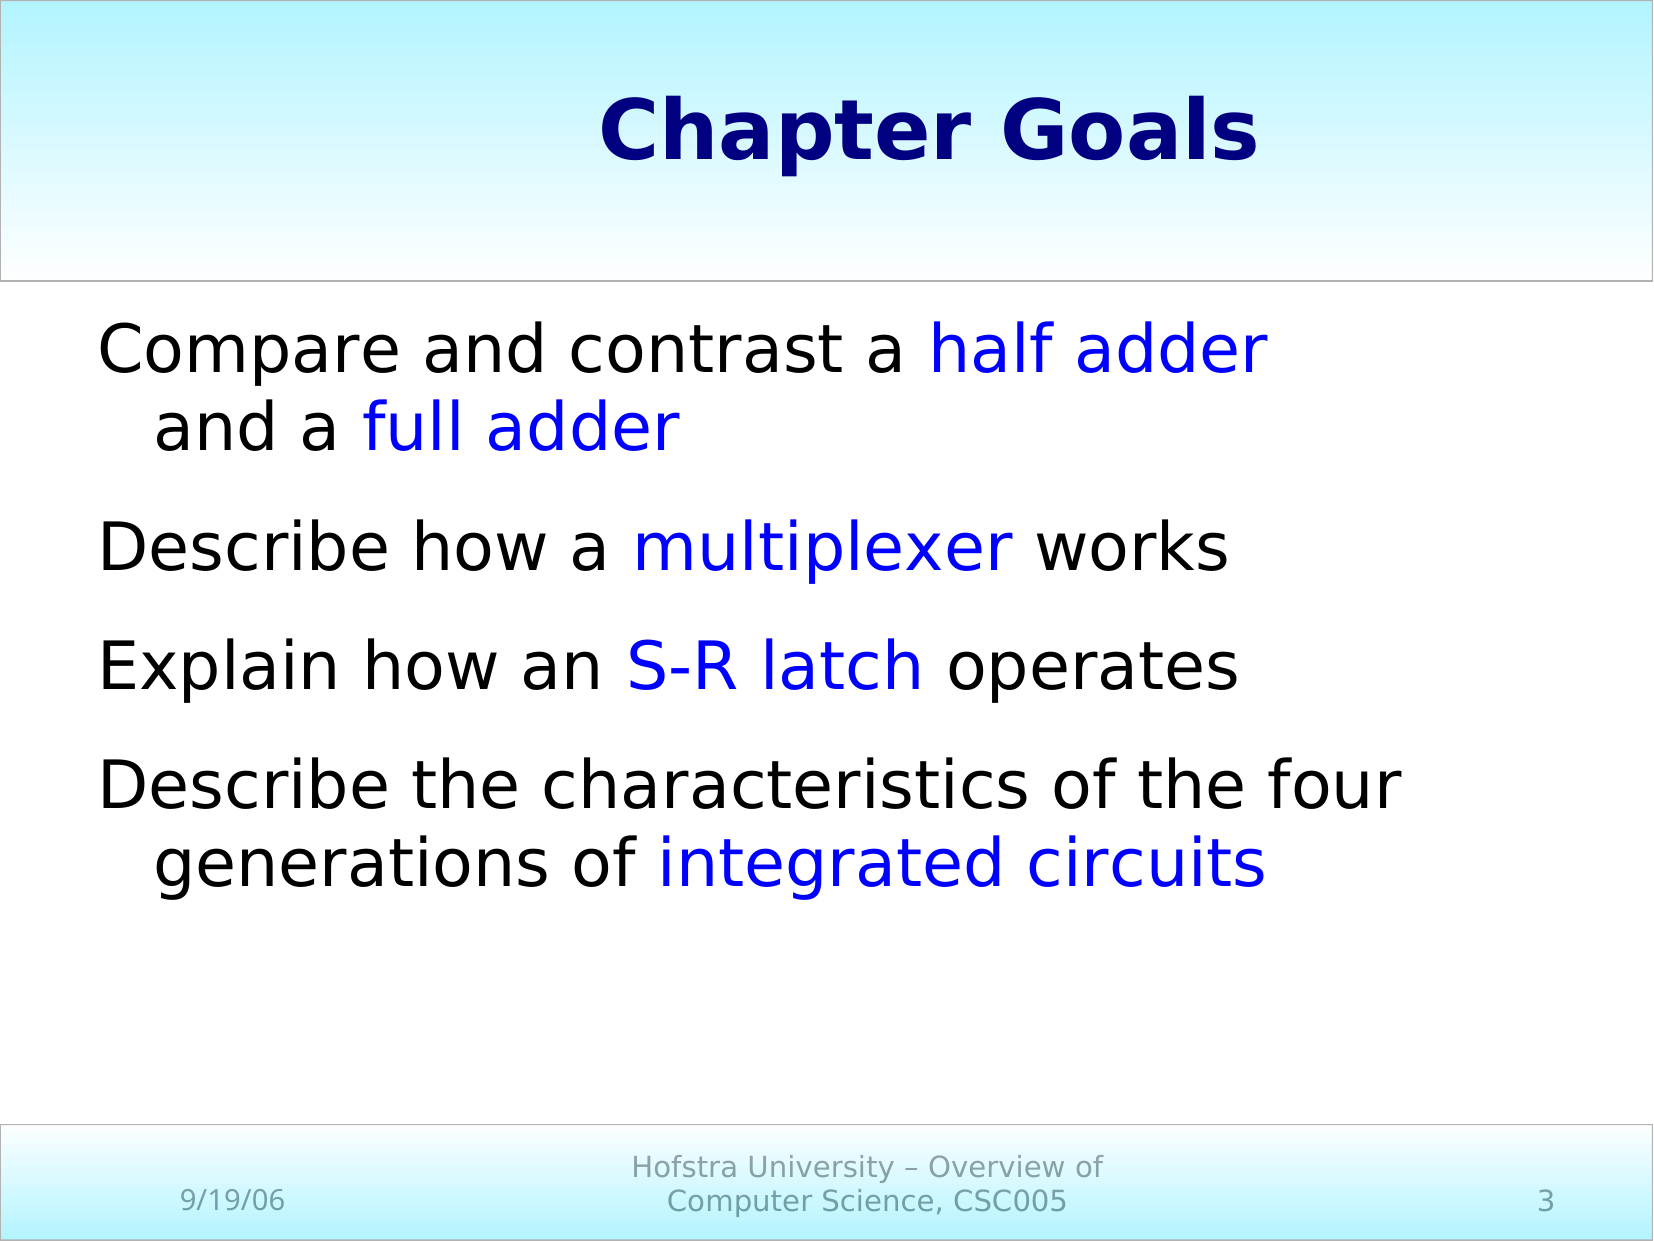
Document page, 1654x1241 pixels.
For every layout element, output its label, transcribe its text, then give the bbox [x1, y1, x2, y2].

title Chapter Goals [247, 27, 1612, 235]
list Compare and contrast a half adder and a full adder Describe how a multiplexer works Explain how an S-R latch operates Describe the characteristics of the four generations of integrated circuits [82, 303, 1571, 1131]
